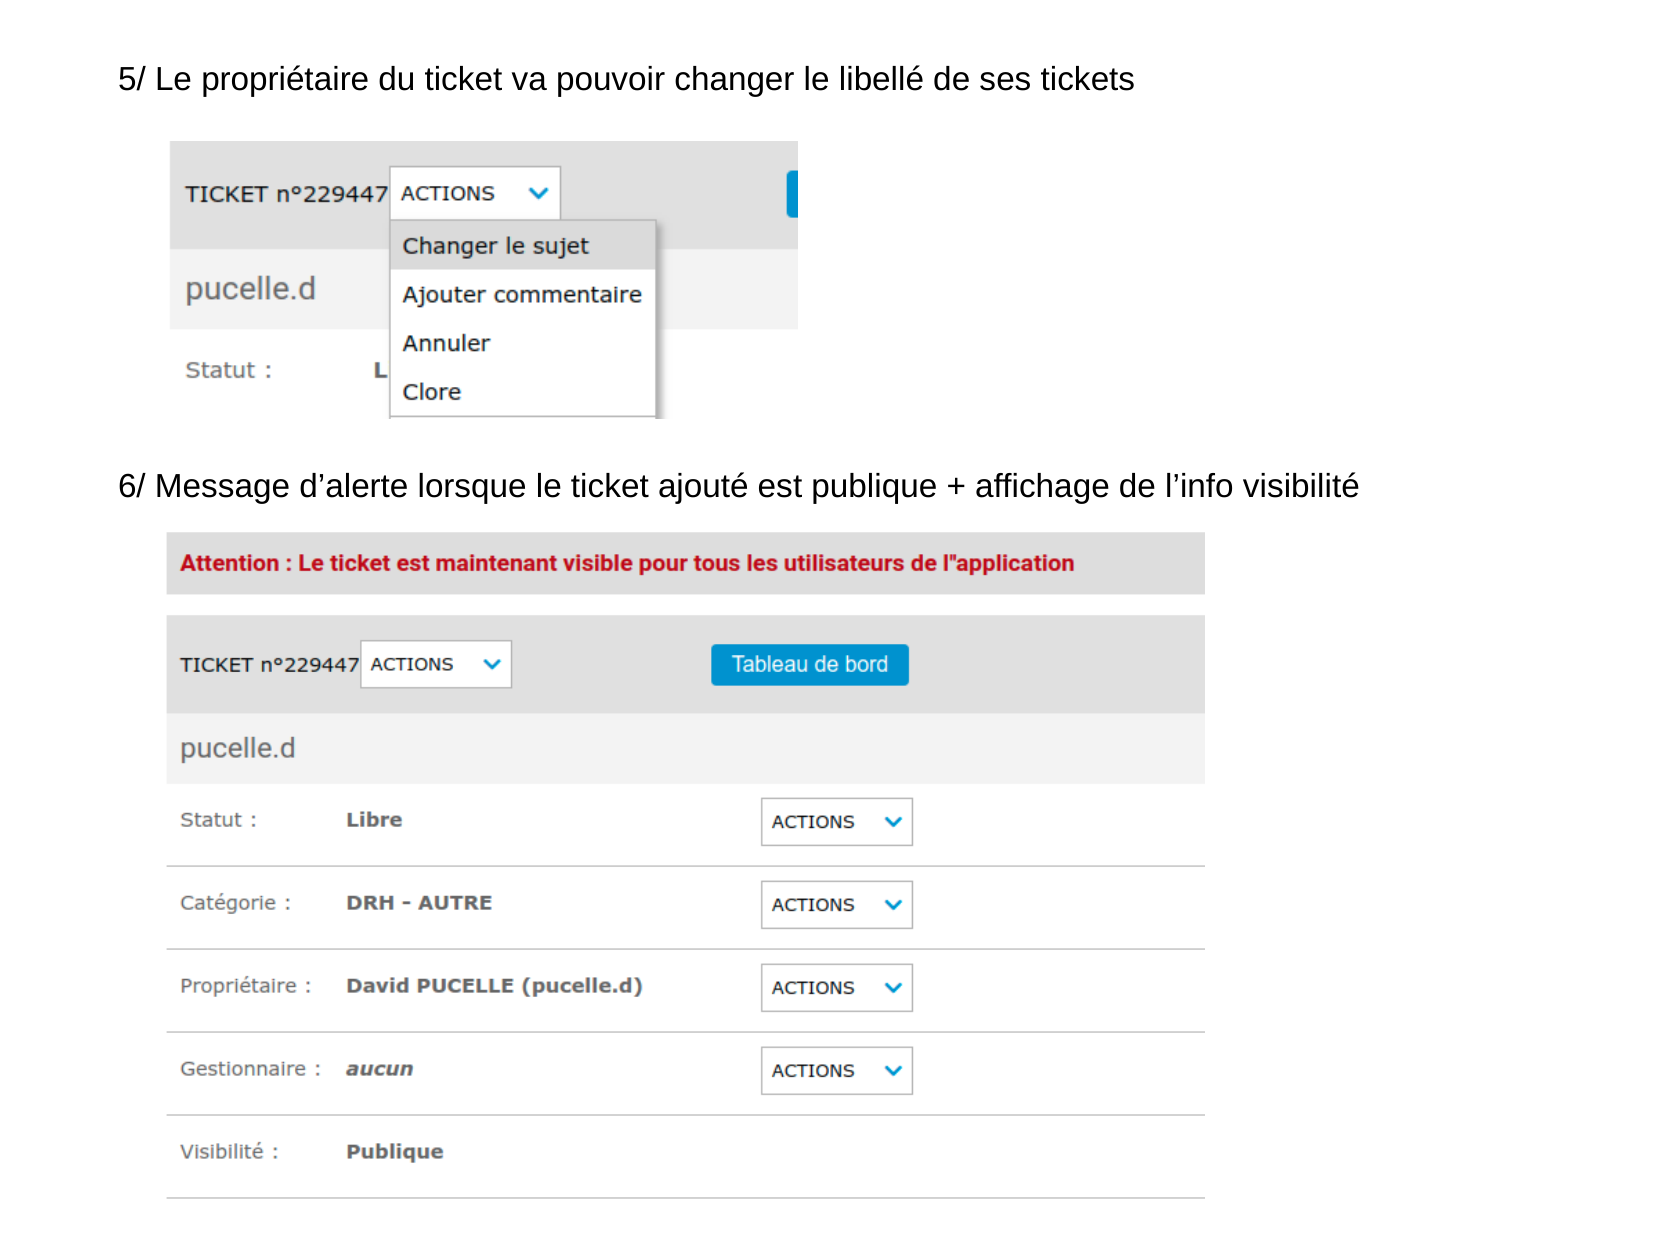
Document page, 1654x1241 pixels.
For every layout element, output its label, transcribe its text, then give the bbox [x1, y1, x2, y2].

picture [153, 531, 1205, 1203]
list 5/ Le propriétaire du ticket va pouvoir changer le libellé de ses tickets [47, 60, 1536, 166]
picture [153, 141, 798, 419]
list 6/ Message d’alerte lorsque le ticket ajouté est publique + affichage de l’info visibilité [47, 467, 1536, 573]
